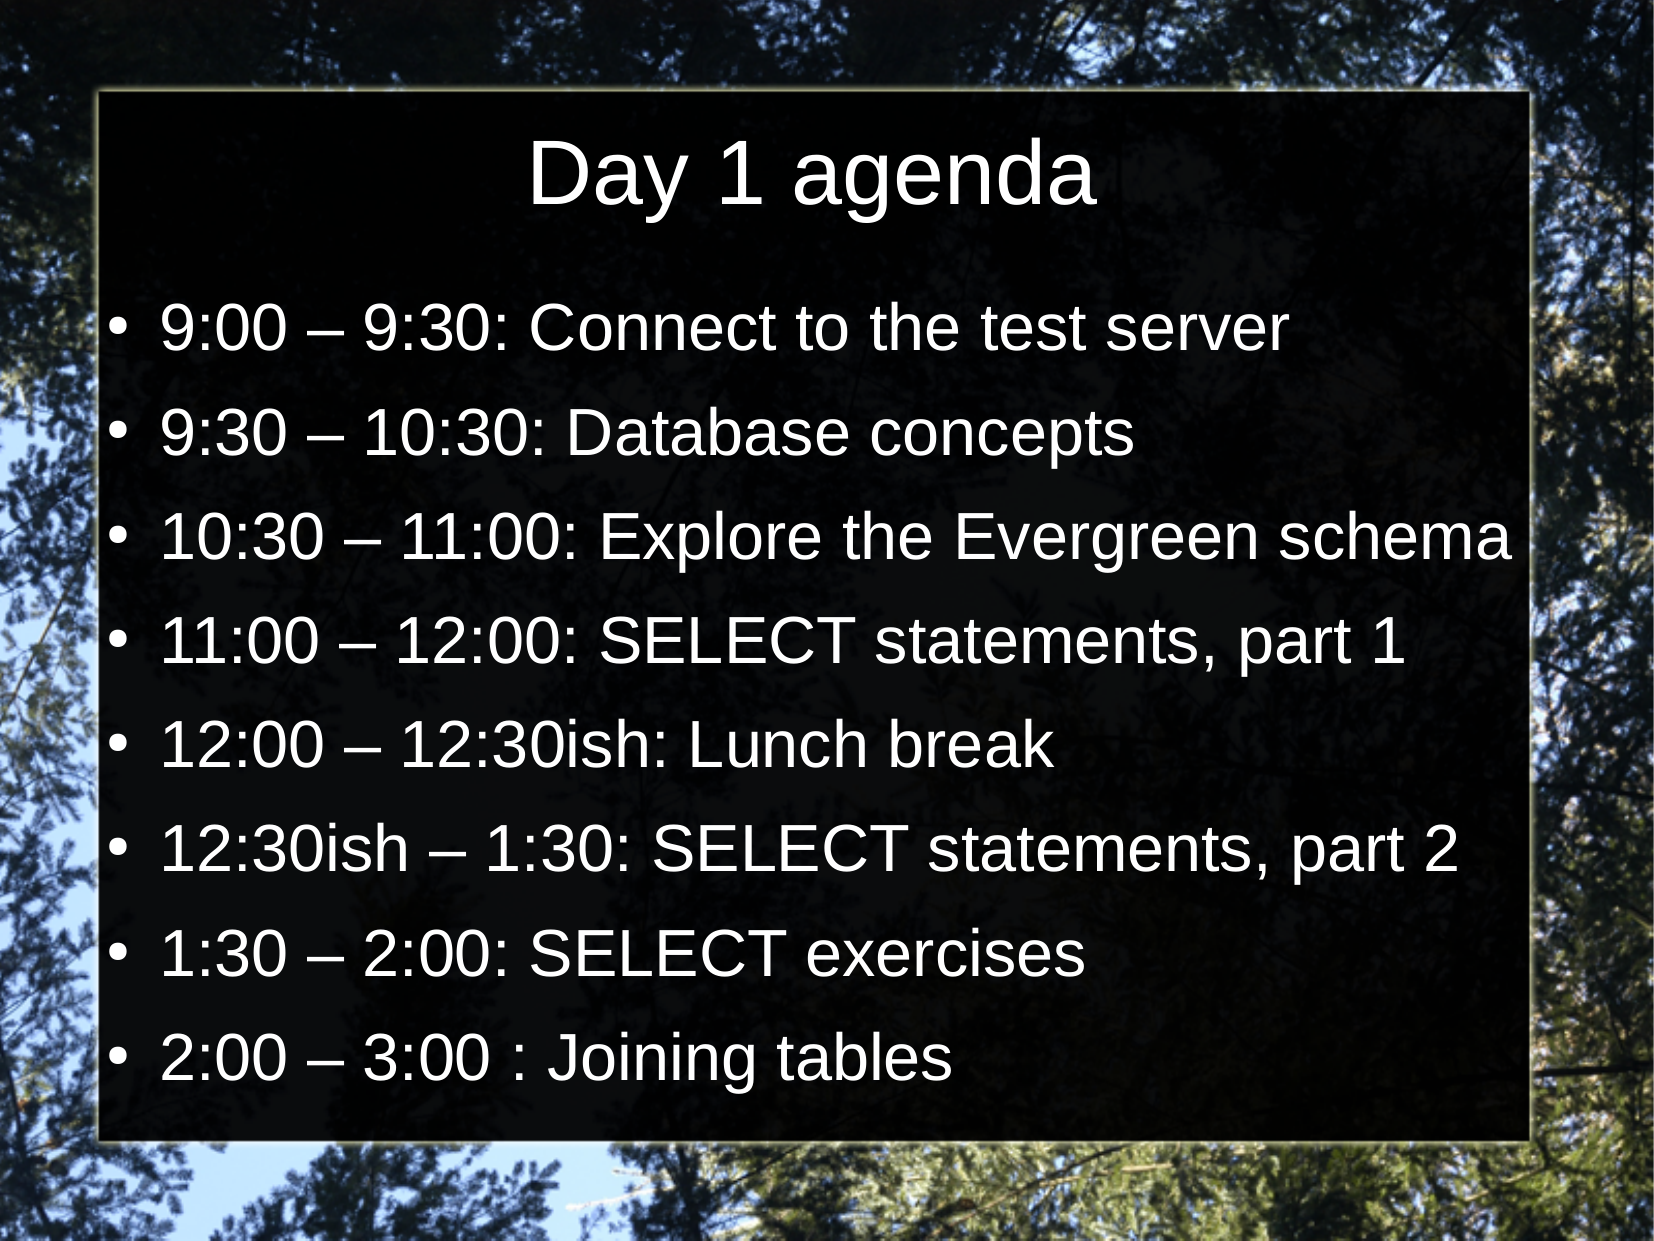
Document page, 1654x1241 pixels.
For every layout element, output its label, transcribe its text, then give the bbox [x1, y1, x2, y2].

picture [0, 0, 1654, 1241]
title Day 1 agenda [88, 88, 1536, 257]
list 9:00 – 9:30: Connect to the test server 9:30 – 10:30: Database concepts 10:30 – 11:00: Explore the Evergreen schema 11:00 – 12:00: SELECT statements, part 1 12:00 – 12:30ish: Lunch break 12:30ish – 1:30: SELECT statements, part 2 1:30 – 2:00: SELECT exercises 2:00 – 3:00 : Joining tables [88, 290, 1536, 1095]
